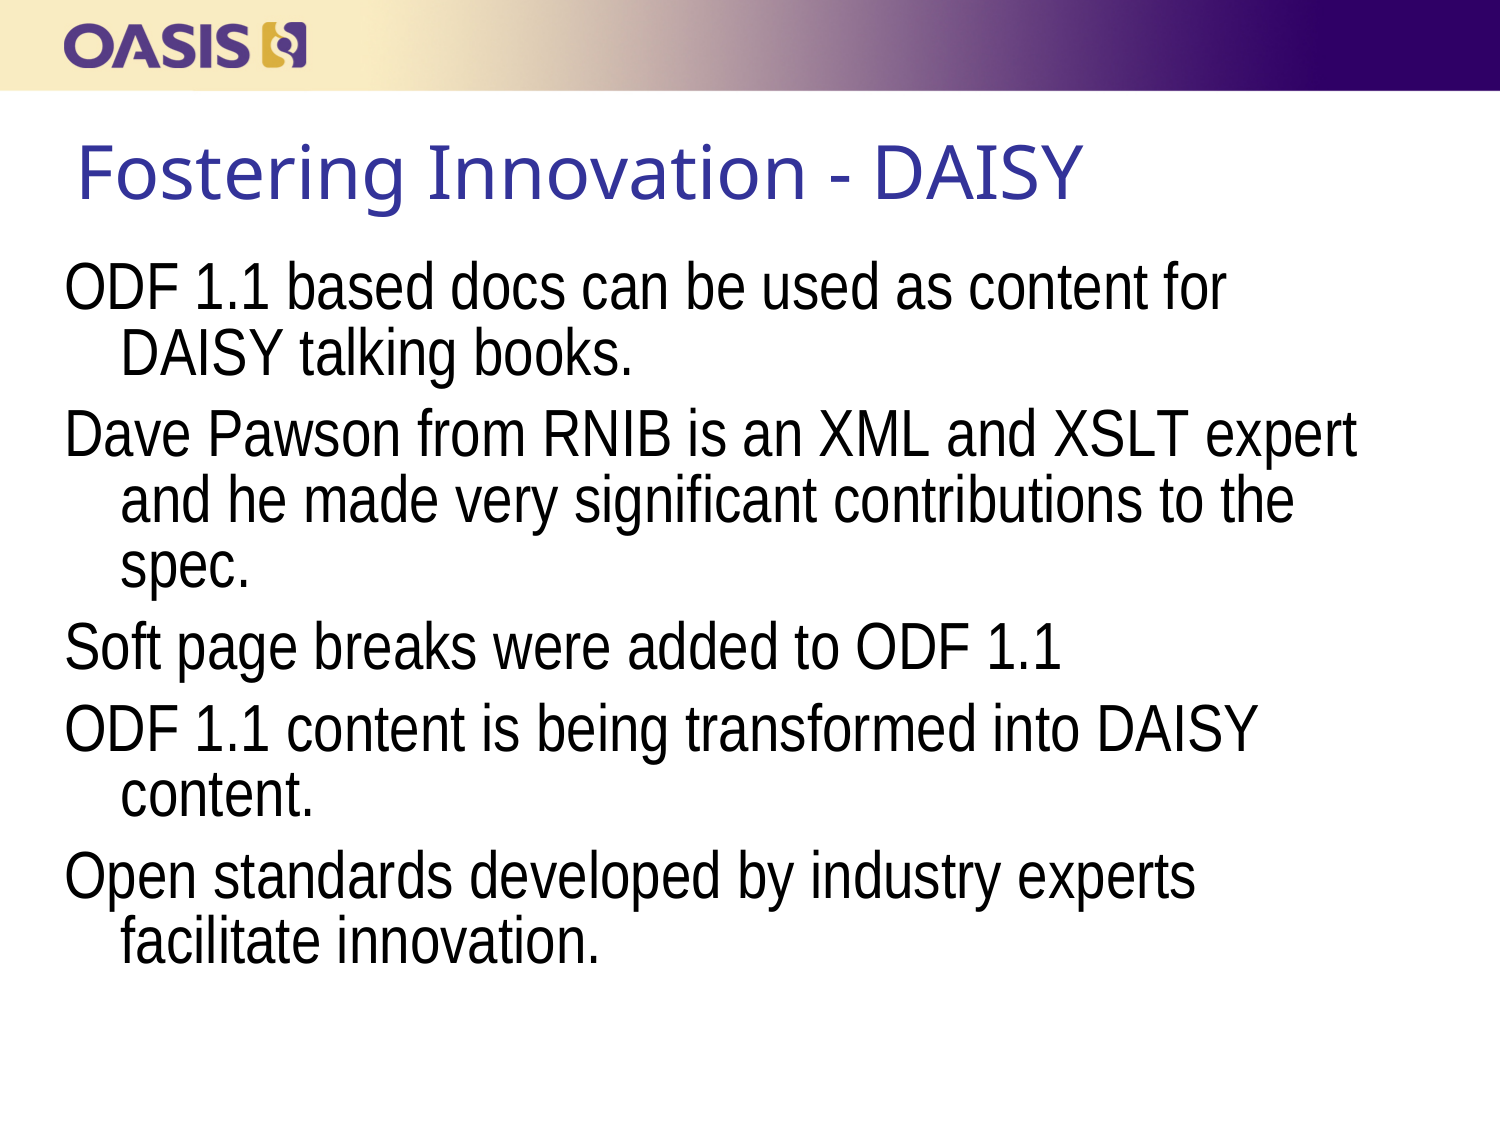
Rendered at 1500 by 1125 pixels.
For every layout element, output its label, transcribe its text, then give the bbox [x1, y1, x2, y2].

title Fostering Innovation - DAISY [75, 121, 1438, 229]
list ODF 1.1 based docs can be used as content for DAISY talking books. Dave Pawson from RNIB is an XML and XSLT expert and he made very significant contributions to the spec. Soft page breaks were added to ODF 1.1 ODF 1.1 content is being transformed into DAISY content. Open standards developed by industry experts facilitate innovation. [64, 257, 1402, 1027]
picture [0, 0, 1500, 1125]
